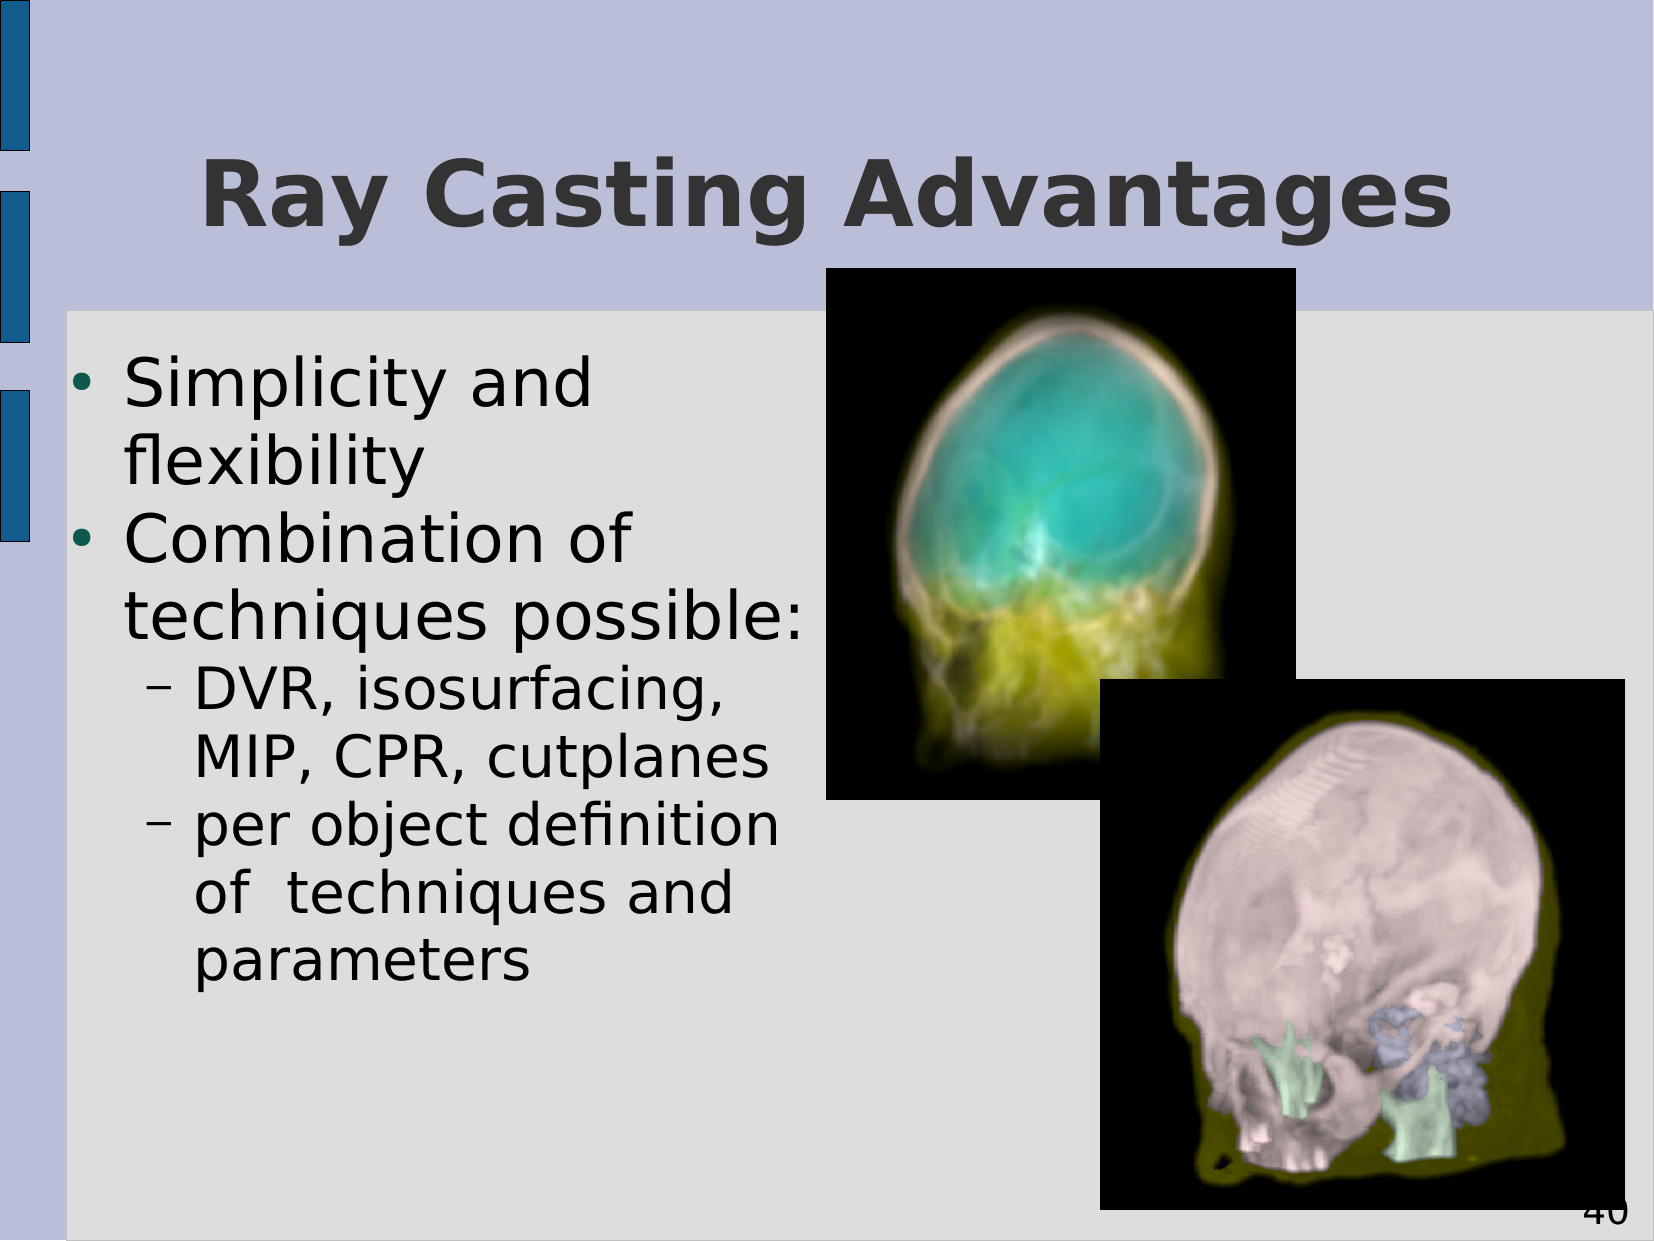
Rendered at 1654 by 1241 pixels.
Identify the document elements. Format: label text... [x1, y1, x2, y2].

title Ray Casting Advantages [121, 91, 1534, 299]
list Simplicity and flexibility Combination of techniques possible: DVR, isosurfacing, MIP, CPR, cutplanes per object definition of techniques and parameters [52, 344, 846, 1191]
picture [826, 268, 1625, 1210]
